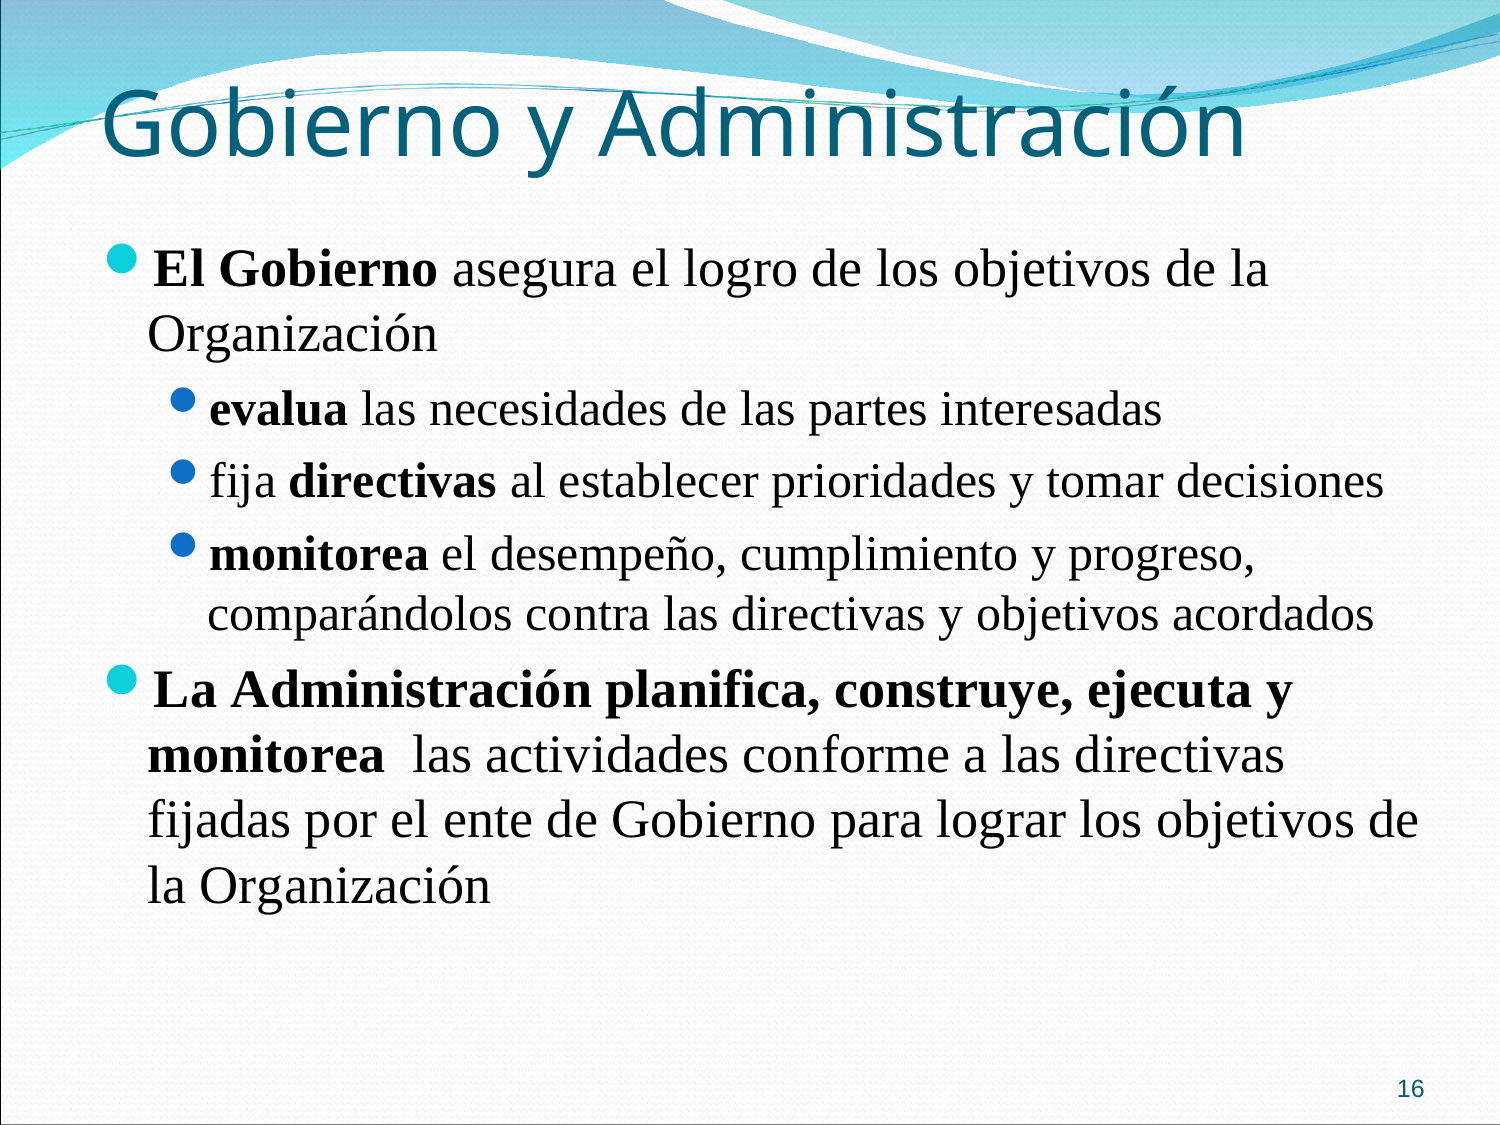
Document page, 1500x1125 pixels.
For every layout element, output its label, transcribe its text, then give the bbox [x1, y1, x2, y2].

list El Gobierno asegura el logro de los objetivos de la Organización evalua las necesidades de las partes interesadas fija directivas al establecer prioridades y tomar decisiones monitorea el desempeño, cumplimiento y progreso, comparándolos contra las directivas y objetivos acordados La Administración planifica, construye, ejecuta y monitorea las actividades conforme a las directivas fijadas por el ente de Gobierno para lograr los objetivos de la Organización [87, 224, 1450, 976]
text_box <number> [1299, 1042, 1426, 1103]
picture [0, 0, 1500, 1125]
title Gobierno y Administración [99, 0, 1438, 175]
